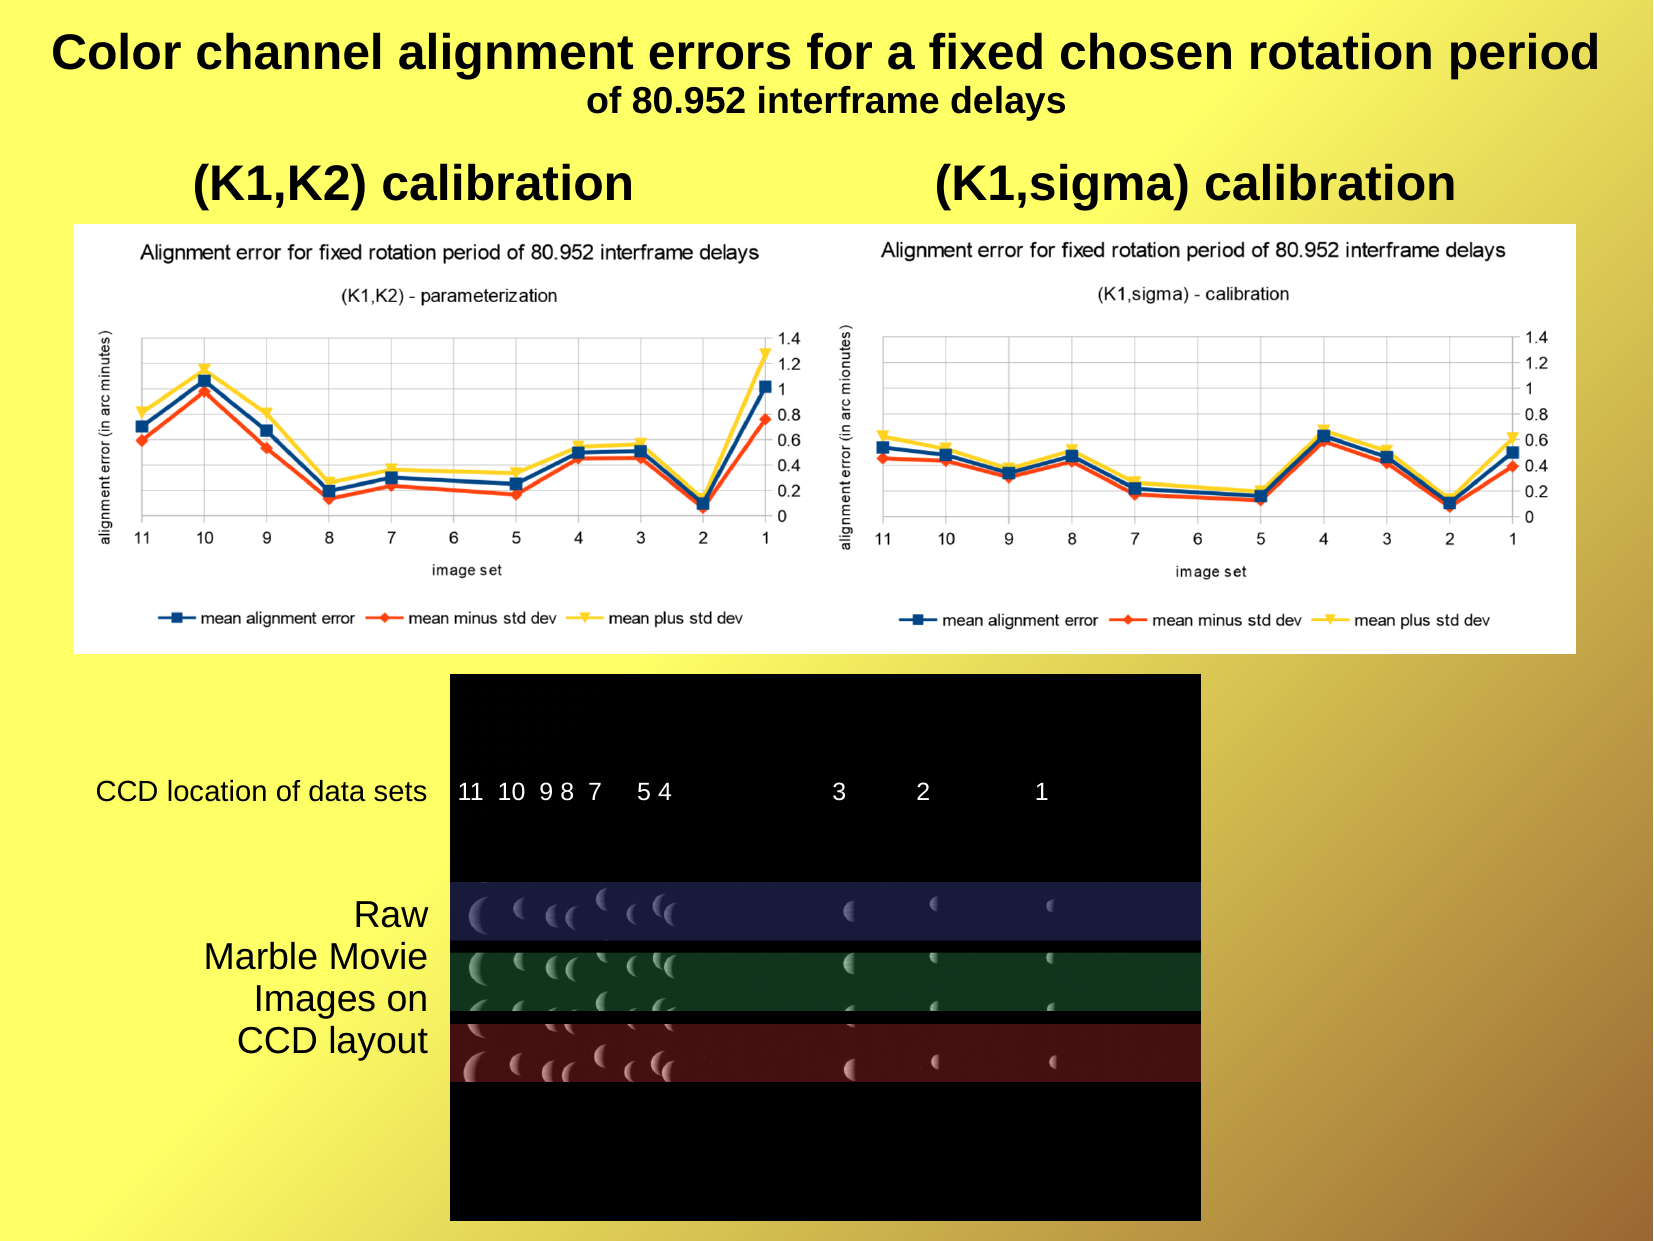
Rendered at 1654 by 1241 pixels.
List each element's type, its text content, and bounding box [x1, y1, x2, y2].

text_box 11 10 9 8 7 5 4 3 2 1 [443, 769, 1152, 813]
picture [74, 224, 1576, 655]
text_box (K1,sigma) calibration [885, 147, 1506, 224]
text_box Raw Marble Movie Images on CCD layout [147, 885, 443, 1069]
text_box Color channel alignment errors for a fixed chosen rotation period of 80.952 interframe delays [0, 16, 1653, 146]
picture [450, 674, 1201, 1222]
text_box (K1,K2) calibration [147, 147, 680, 224]
text_box CCD location of data sets [29, 767, 443, 816]
